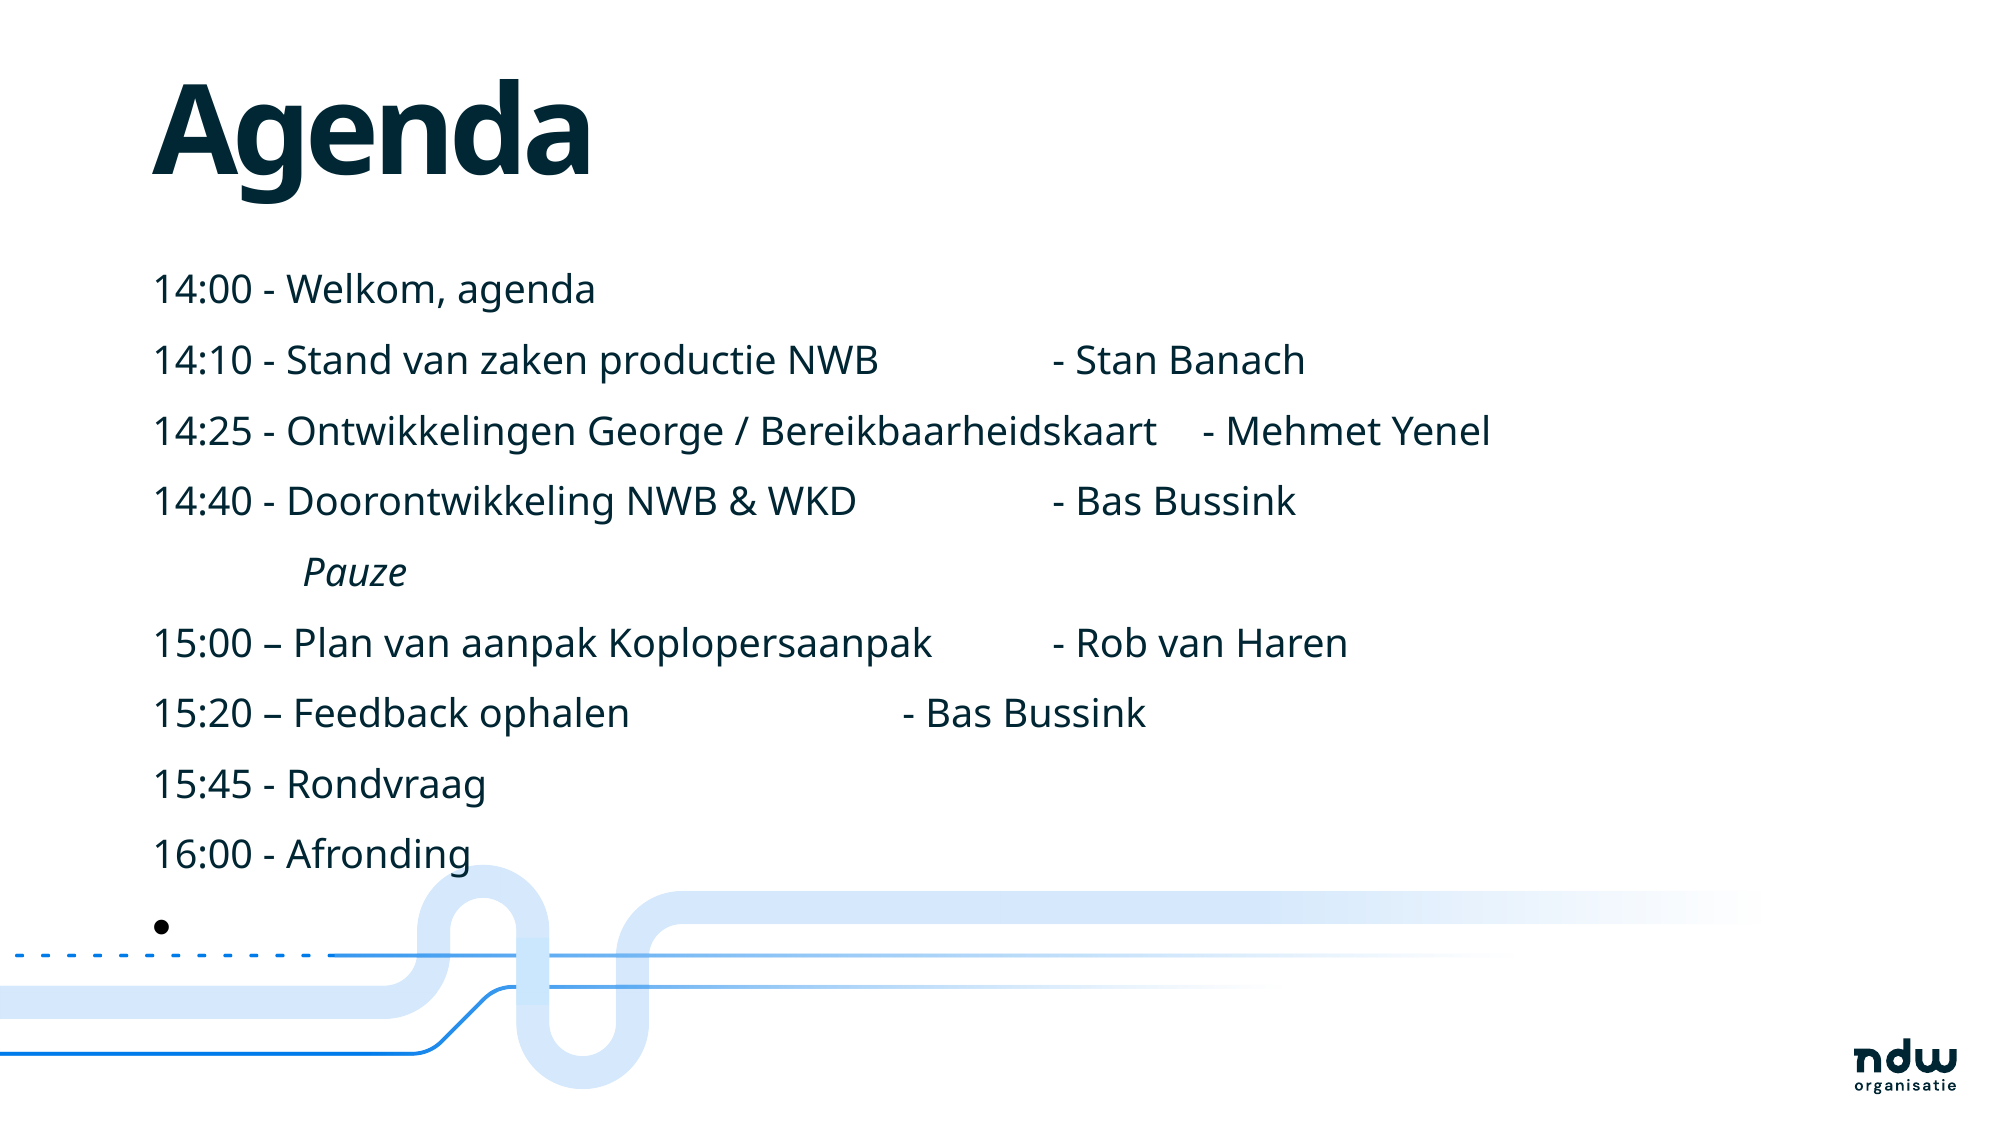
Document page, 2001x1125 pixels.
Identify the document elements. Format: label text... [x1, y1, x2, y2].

text_box 14:00 - Welkom, agenda 14:10 - Stand van zaken productie NWB - Stan Banach 14:25 - Ontwikkelingen George / Bereikbaarheidskaart - Mehmet Yenel 14:40 - Doorontwikkeling NWB & WKD - Bas Bussink Pauze 15:00 – Plan van aanpak Koplopersaanpak - Rob van Haren 15:20 – Feedback ophalen - Bas Bussink 15:45 - Rondvraag 16:00 - Afronding [137, 177, 1935, 892]
title Agenda [137, 34, 1863, 177]
